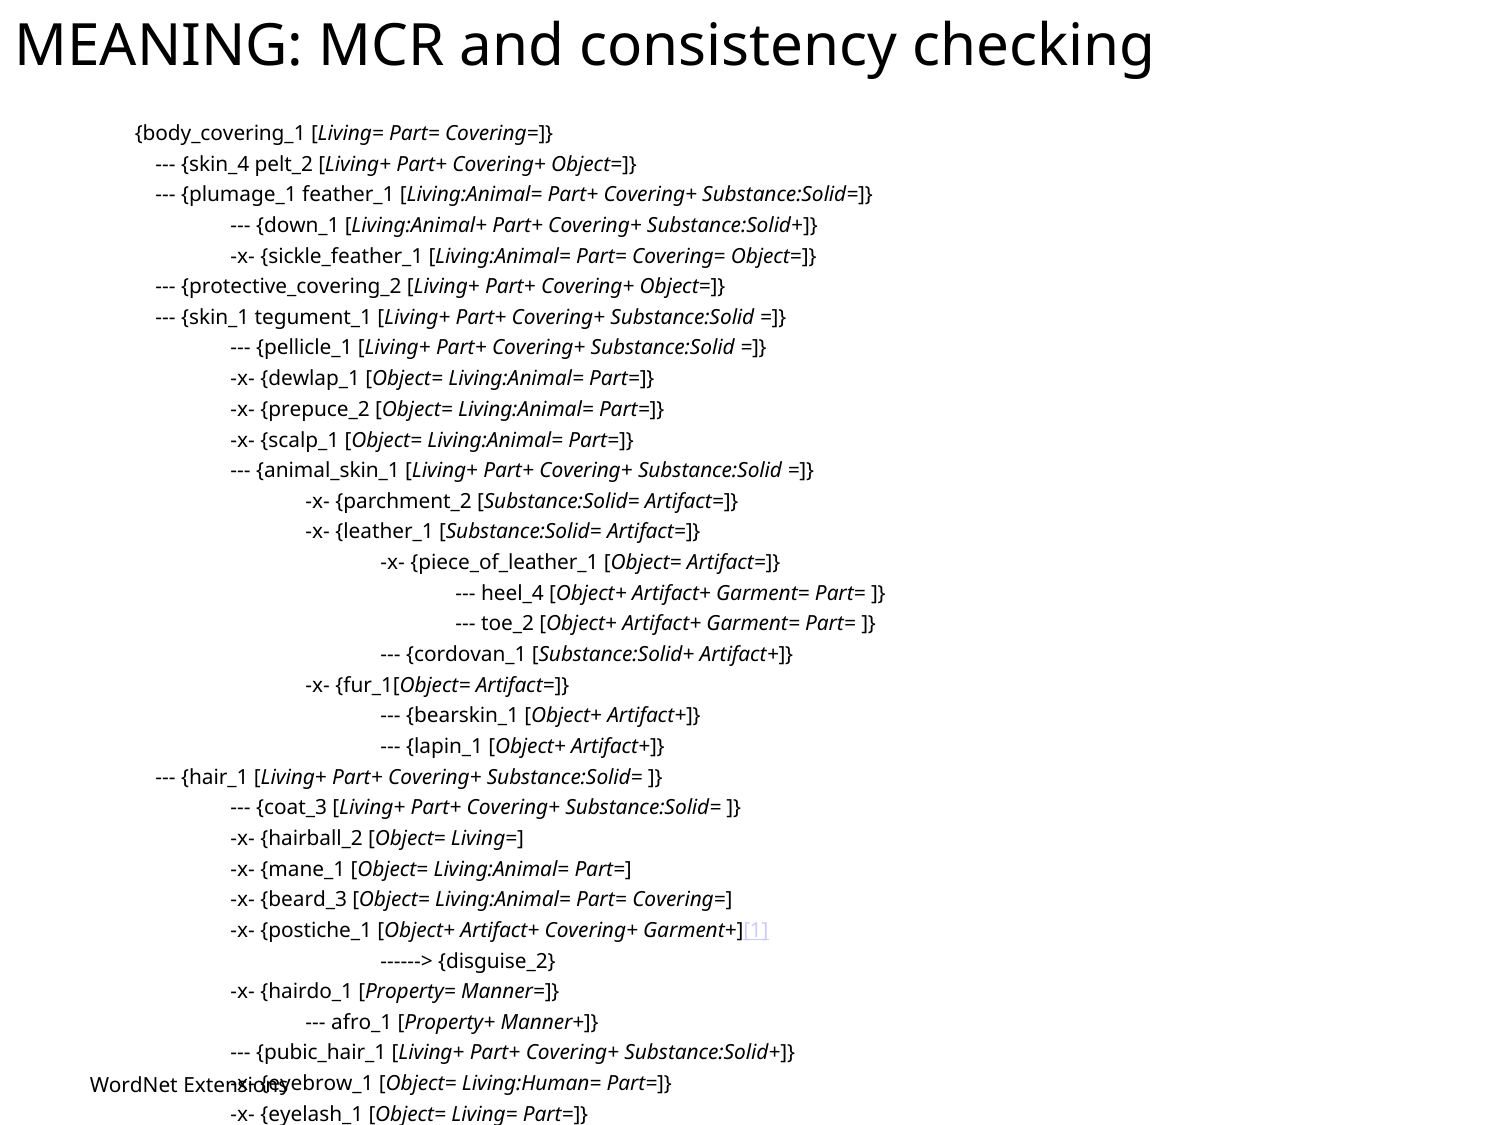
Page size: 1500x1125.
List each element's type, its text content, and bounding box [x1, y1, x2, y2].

list {body_covering_1 [Living= Part= Covering=]} --- {skin_4 pelt_2 [Living+ Part+ Covering+ Object=]} --- {plumage_1 feather_1 [Living:Animal= Part+ Covering+ Substance:Solid=]} --- {down_1 [Living:Animal+ Part+ Covering+ Substance:Solid+]} -x- {sickle_feather_1 [Living:Animal= Part= Covering= Object=]} --- {protective_covering_2 [Living+ Part+ Covering+ Object=]} --- {skin_1 tegument_1 [Living+ Part+ Covering+ Substance:Solid =]} --- {pellicle_1 [Living+ Part+ Covering+ Substance:Solid =]} -x- {dewlap_1 [Object= Living:Animal= Part=]} -x- {prepuce_2 [Object= Living:Animal= Part=]} -x- {scalp_1 [Object= Living:Animal= Part=]} --- {animal_skin_1 [Living+ Part+ Covering+ Substance:Solid =]} -x- {parchment_2 [Substance:Solid= Artifact=]} -x- {leather_1 [Substance:Solid= Artifact=]} -x- {piece_of_leather_1 [Object= Artifact=]} --- heel_4 [Object+ Artifact+ Garment= Part= ]} --- toe_2 [Object+ Artifact+ Garment= Part= ]} --- {cordovan_1 [Substance:Solid+ Artifact+]} -x- {fur_1[Object= Artifact=]} --- {bearskin_1 [Object+ Artifact+]} --- {lapin_1 [Object+ Artifact+]} --- {hair_1 [Living+ Part+ Covering+ Substance:Solid= ]} --- {coat_3 [Living+ Part+ Covering+ Substance:Solid= ]} -x- {hairball_2 [Object= Living=] -x- {mane_1 [Object= Living:Animal= Part=] -x- {beard_3 [Object= Living:Animal= Part= Covering=] -x- {postiche_1 [Object+ Artifact+ Covering+ Garment+][1] ------> {disguise_2} -x- {hairdo_1 [Property= Manner=]} --- afro_1 [Property+ Manner+]} --- {pubic_hair_1 [Living+ Part+ Covering+ Substance:Solid+]} -x- {eyebrow_1 [Object= Living:Human= Part=]} -x- {eyelash_1 [Object= Living= Part=]} [75, 112, 1438, 1036]
title MEANING: MCR and consistency checking [0, 0, 1500, 86]
